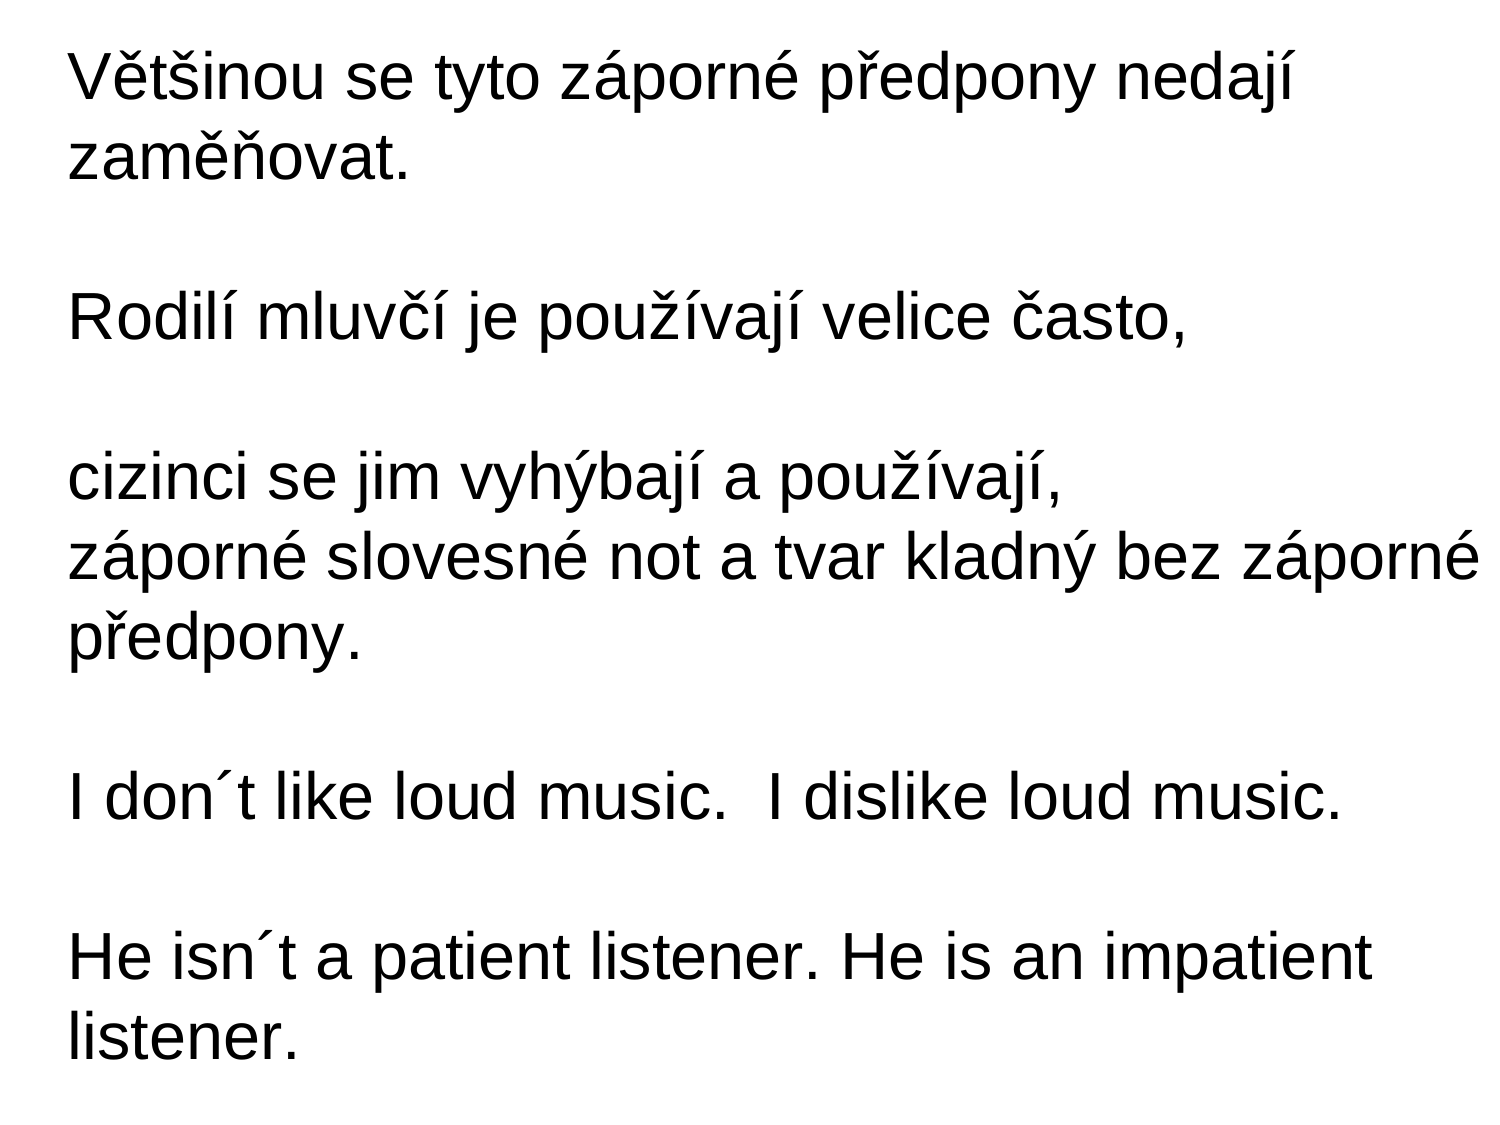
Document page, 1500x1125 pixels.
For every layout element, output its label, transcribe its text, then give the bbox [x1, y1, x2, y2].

text_box Většinou se tyto záporné předpony nedají zaměňovat. Rodilí mluvčí je používají velice často, cizinci se jim vyhýbají a používají, záporné slovesné not a tvar kladný bez záporné předpony. I don´t like loud music. I dislike loud music. He isn´t a patient listener. He is an impatient listener. [53, 25, 1500, 1081]
